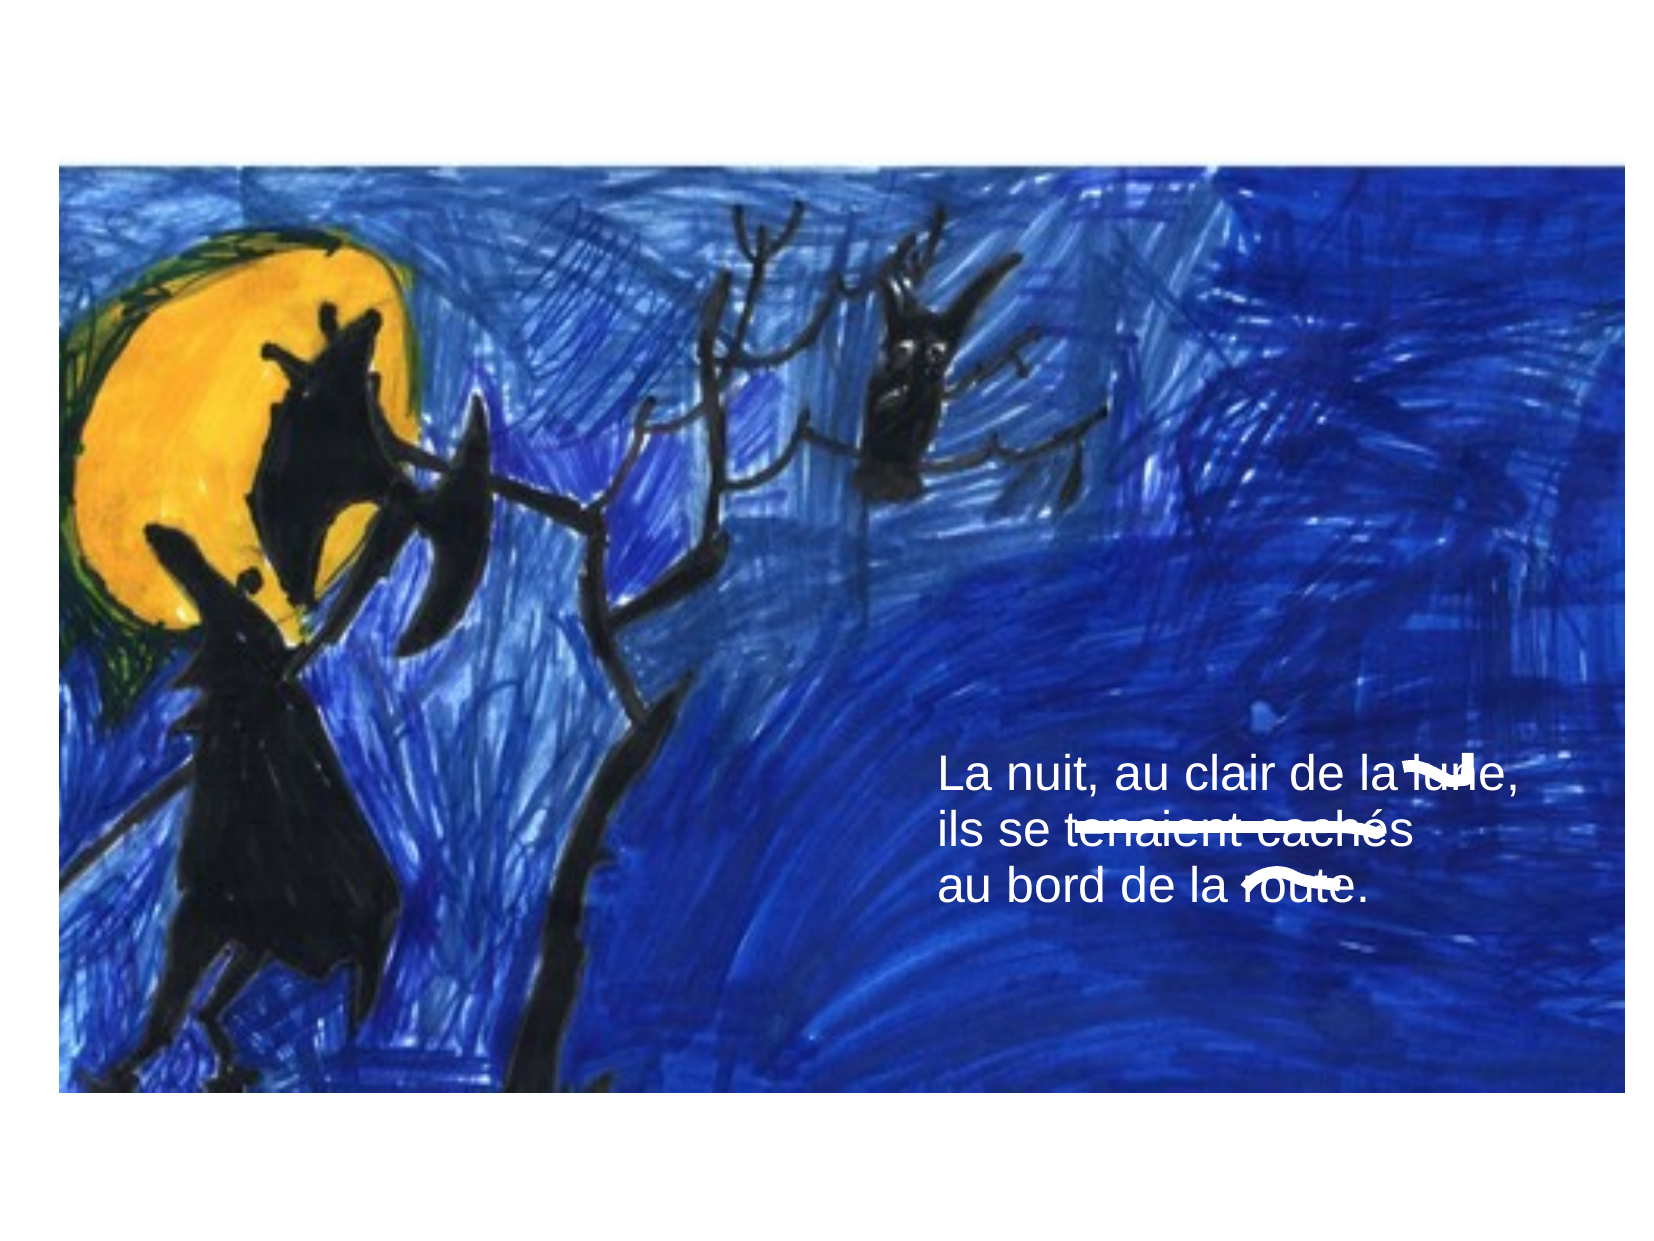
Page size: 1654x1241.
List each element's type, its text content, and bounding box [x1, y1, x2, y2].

text_box La nuit, au clair de la lune, ils se tenaient cachés au bord de la route. [922, 738, 1536, 921]
picture [59, 157, 1625, 1093]
